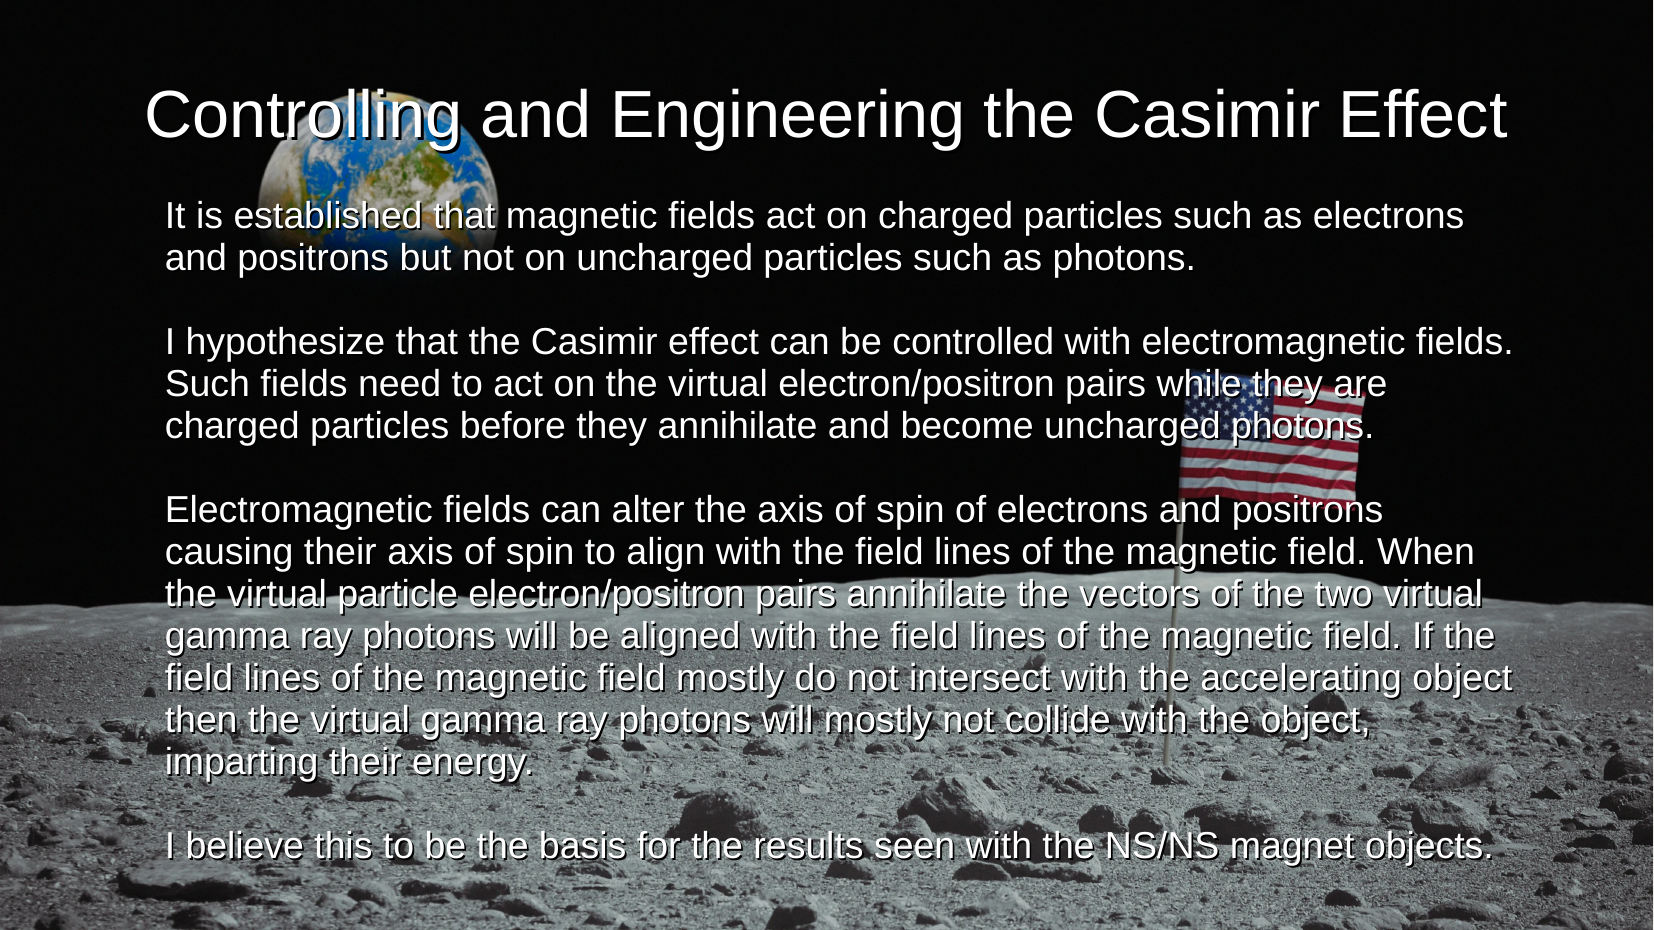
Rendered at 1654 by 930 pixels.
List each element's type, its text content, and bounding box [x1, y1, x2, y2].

picture [0, 0, 1654, 930]
title Controlling and Engineering the Casimir Effect [82, 37, 1571, 193]
text_box It is established that magnetic fields act on charged particles such as electrons and positrons but not on uncharged particles such as photons. I hypothesize that the Casimir effect can be controlled with electromagnetic fields. Such fields need to act on the virtual electron/positron pairs while they are charged particles before they annihilate and become uncharged photons. Electromagnetic fields can alter the axis of spin of electrons and positrons causing their axis of spin to align with the field lines of the magnetic field. When the virtual particle electron/positron pairs annihilate the vectors of the two virtual gamma ray photons will be aligned with the field lines of the magnetic field. If the field lines of the magnetic field mostly do not intersect with the accelerating object then the virtual gamma ray photons will mostly not collide with the object, imparting their energy. I believe this to be the basis for the results seen with the NS/NS magnet objects. [150, 187, 1538, 875]
